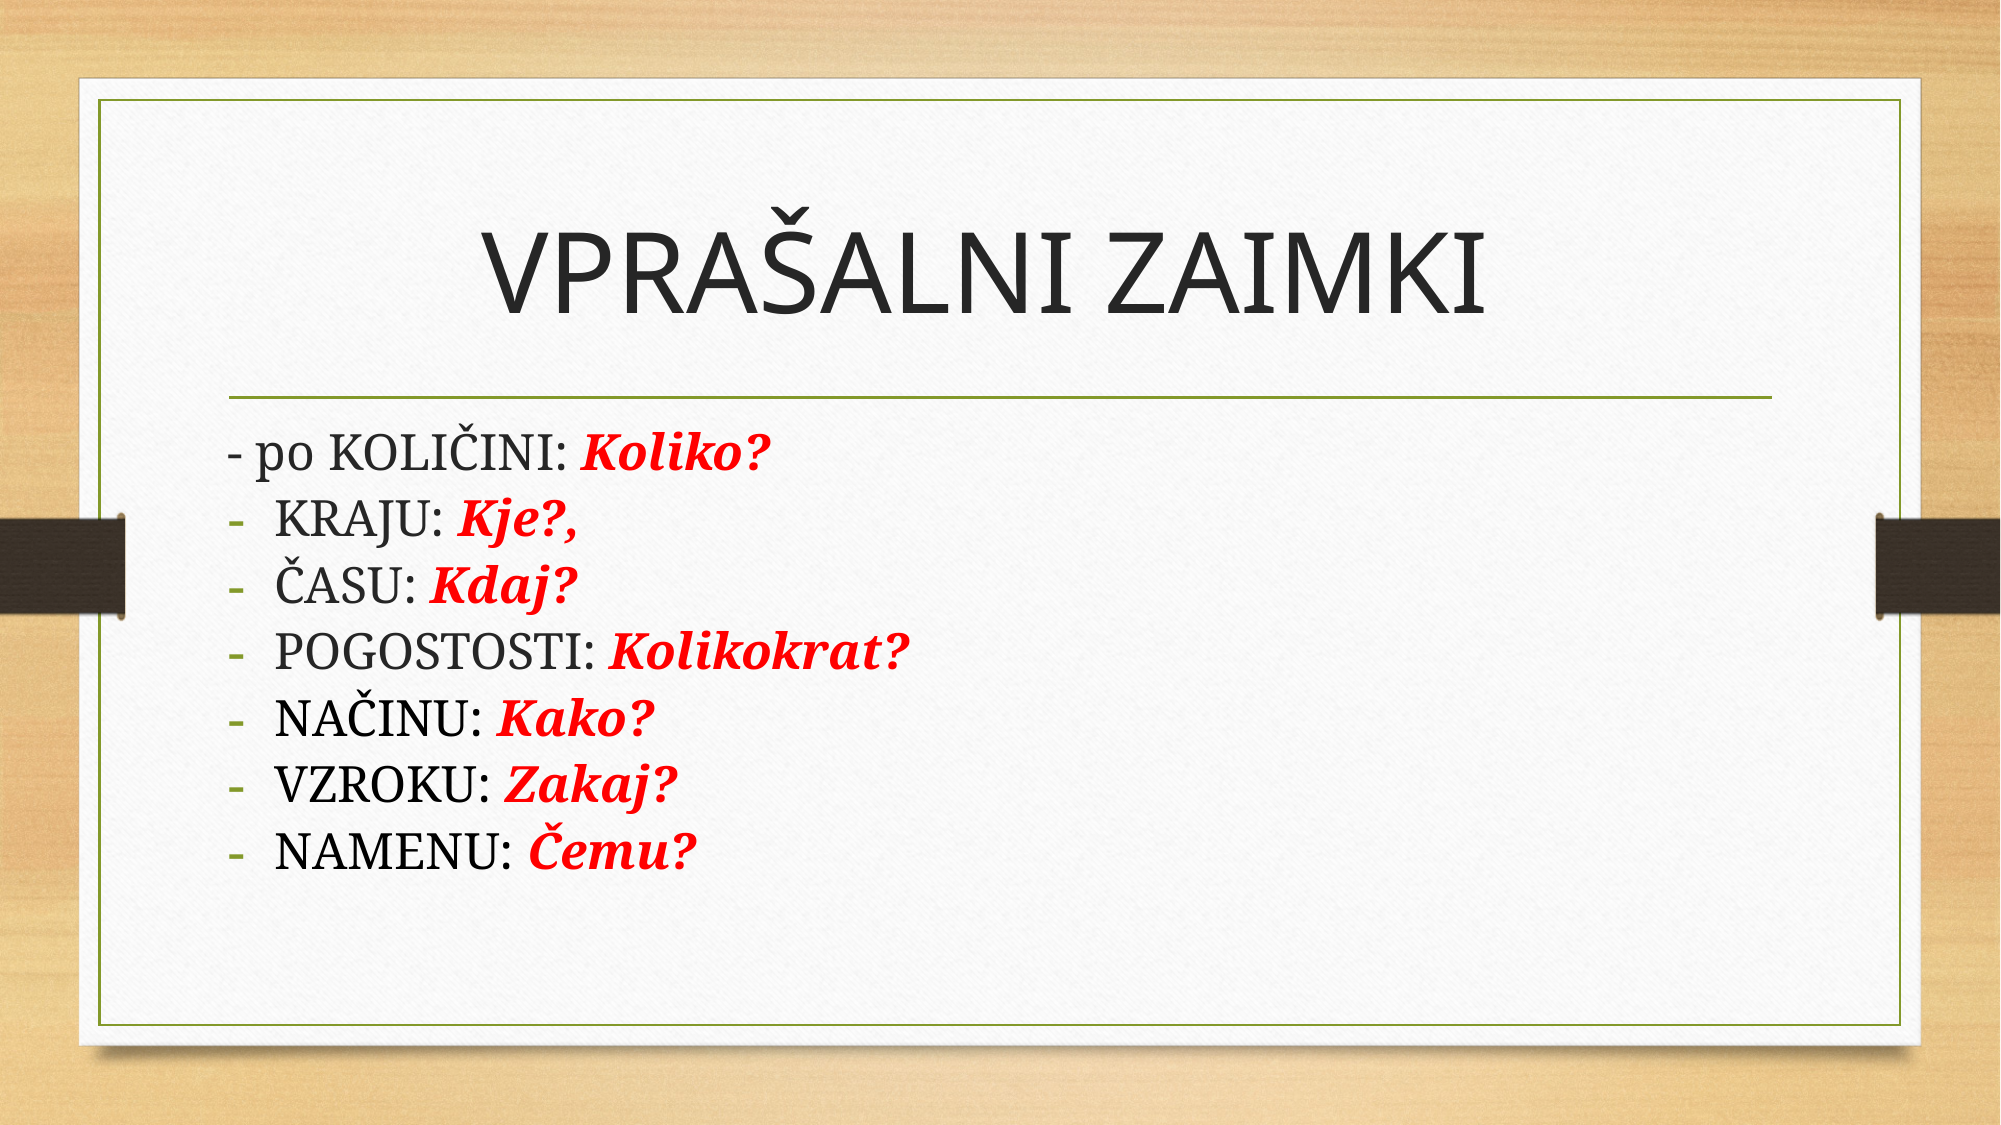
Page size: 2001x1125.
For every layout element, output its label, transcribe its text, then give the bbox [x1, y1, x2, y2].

list - po KOLIČINI: Koliko? KRAJU: Kje?, ČASU: Kdaj? POGOSTOSTI: Kolikokrat? NAČINU: Kako? VZROKU: Zakaj? NAMENU: Čemu? [212, 419, 1788, 964]
title VPRAŠALNI ZAIMKI [212, 161, 1788, 376]
